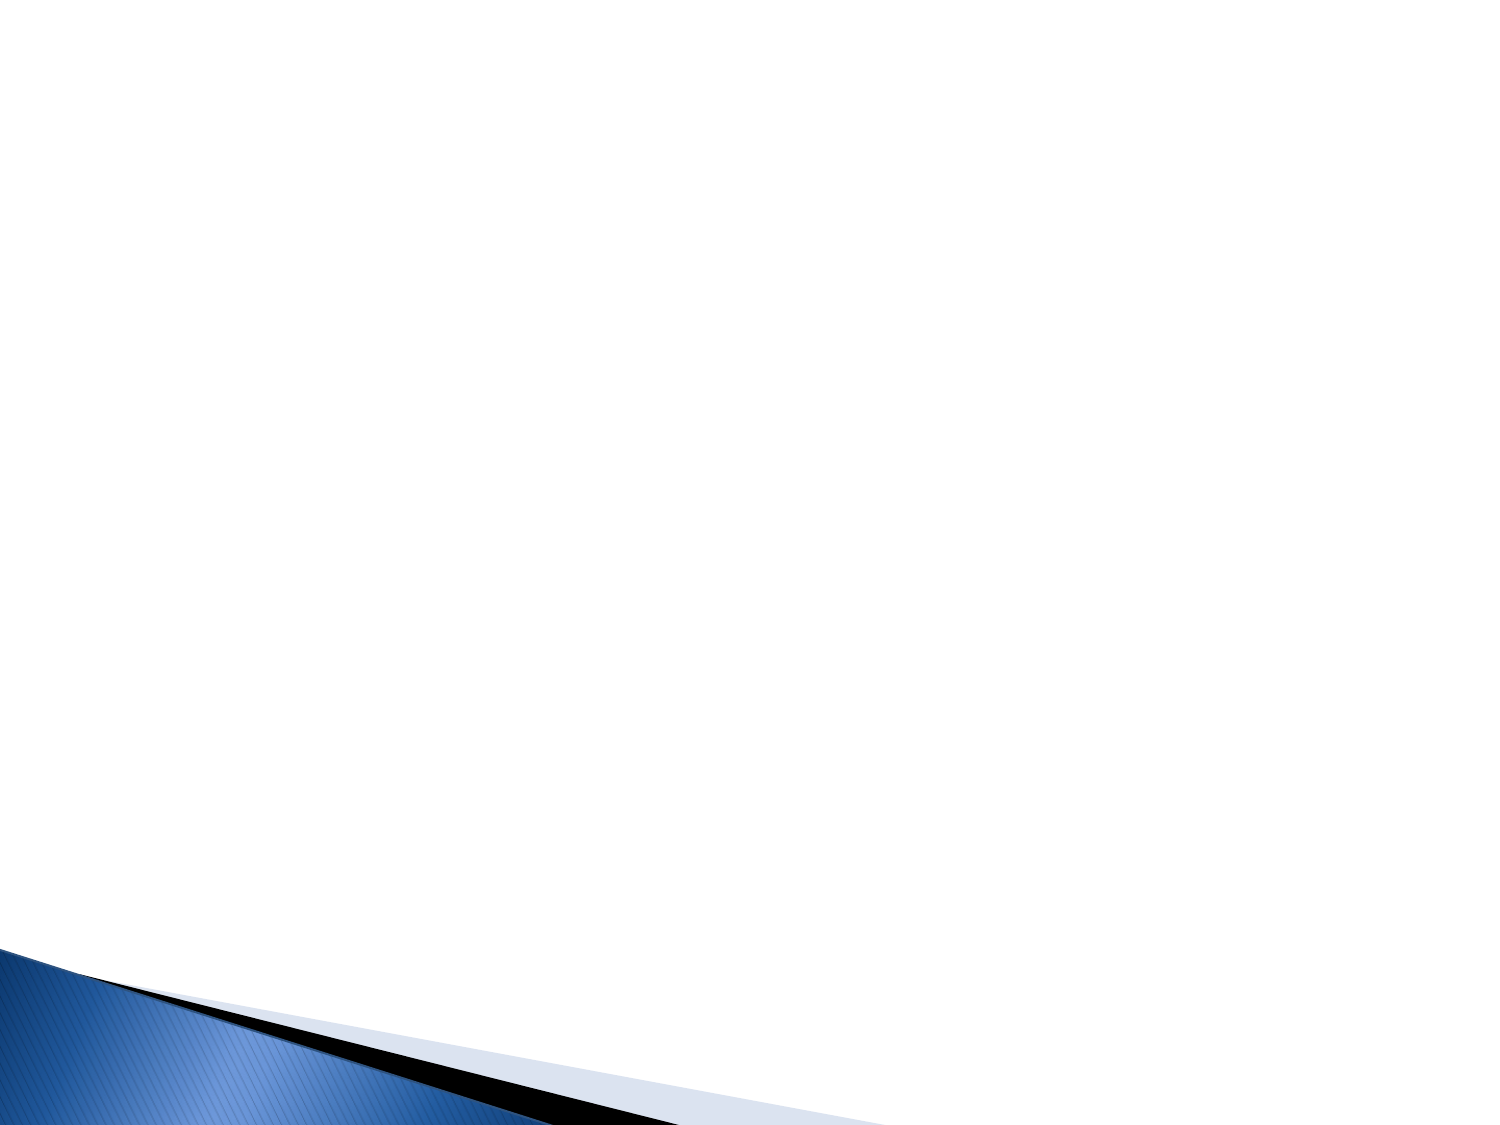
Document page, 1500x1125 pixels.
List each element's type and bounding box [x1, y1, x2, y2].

picture [0, 952, 543, 1125]
